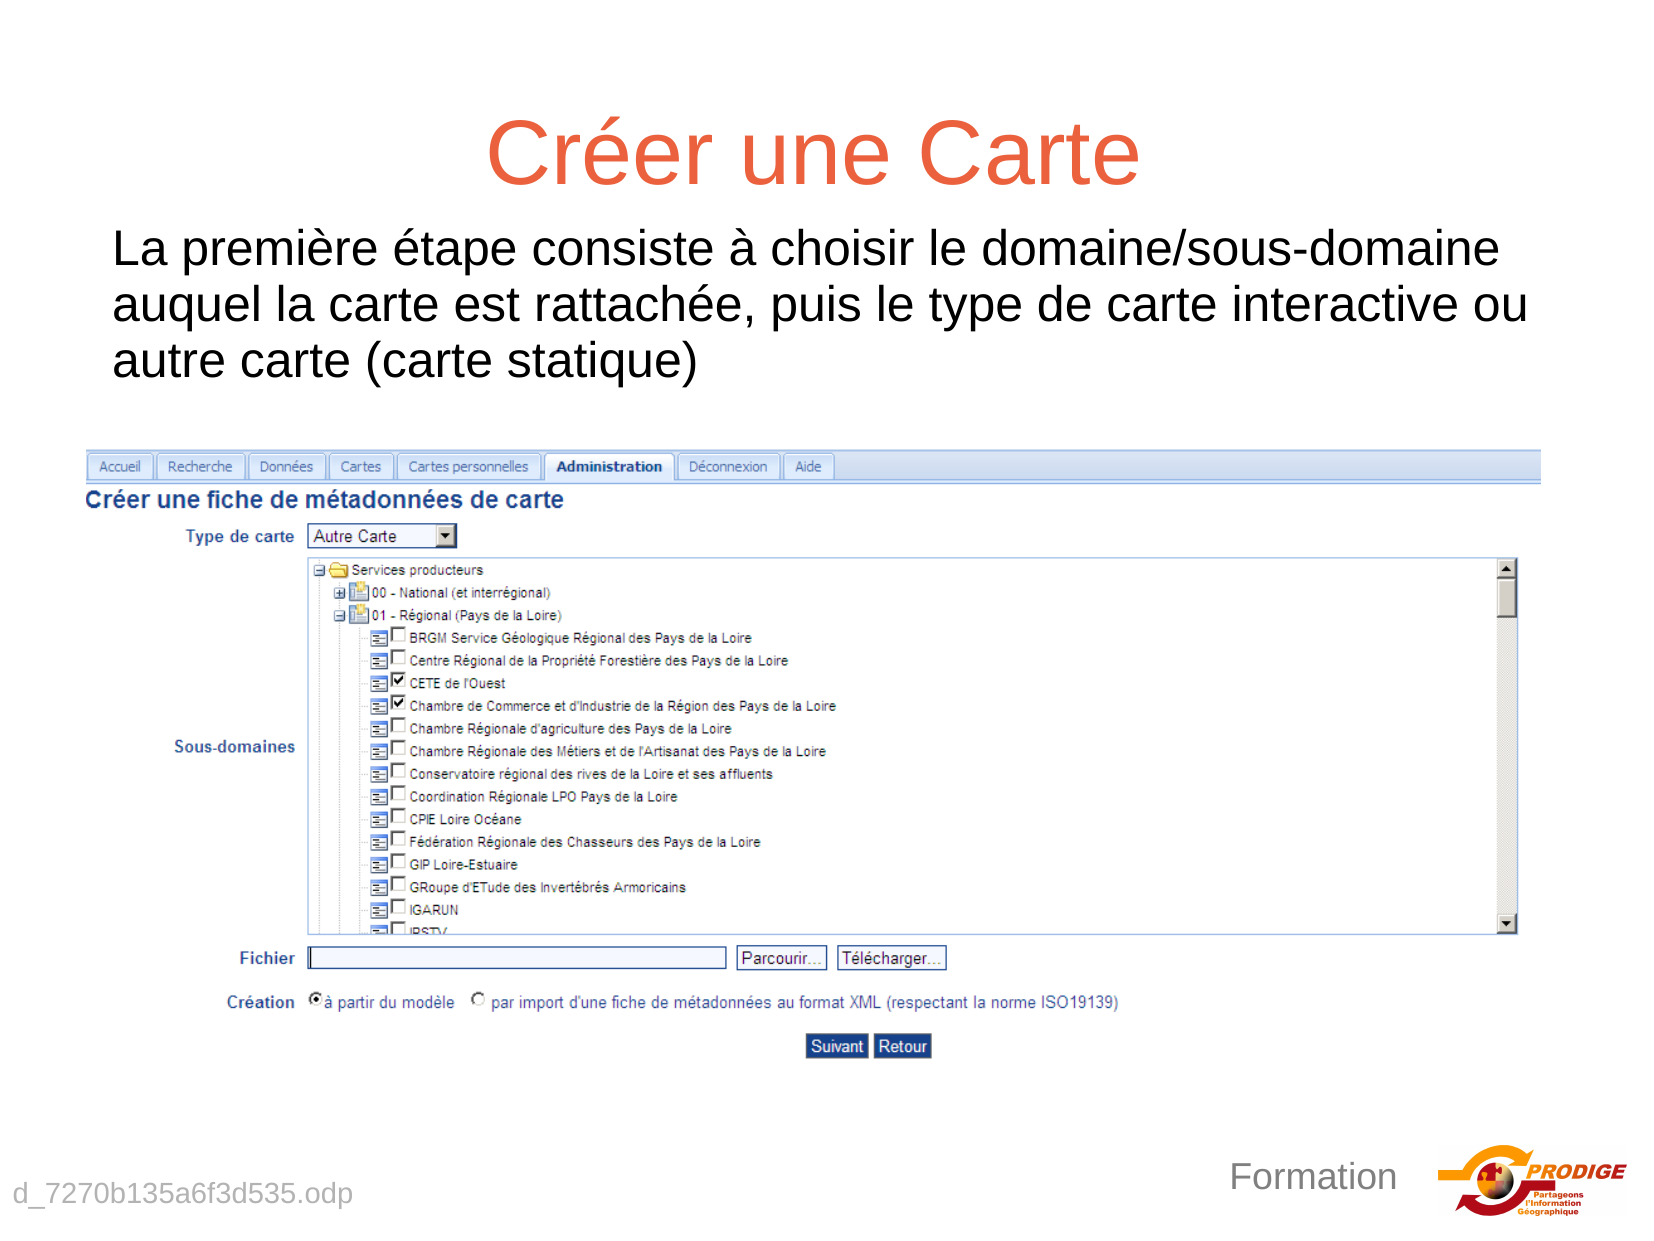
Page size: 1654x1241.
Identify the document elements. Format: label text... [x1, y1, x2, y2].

picture [1438, 1145, 1627, 1216]
text_box La première étape consiste à choisir le domaine/sous-domaine auquel la carte est rattachée, puis le type de carte interactive ou autre carte (carte statique) [112, 220, 1570, 500]
picture [86, 449, 1541, 1081]
title Créer une Carte [82, 49, 1571, 257]
